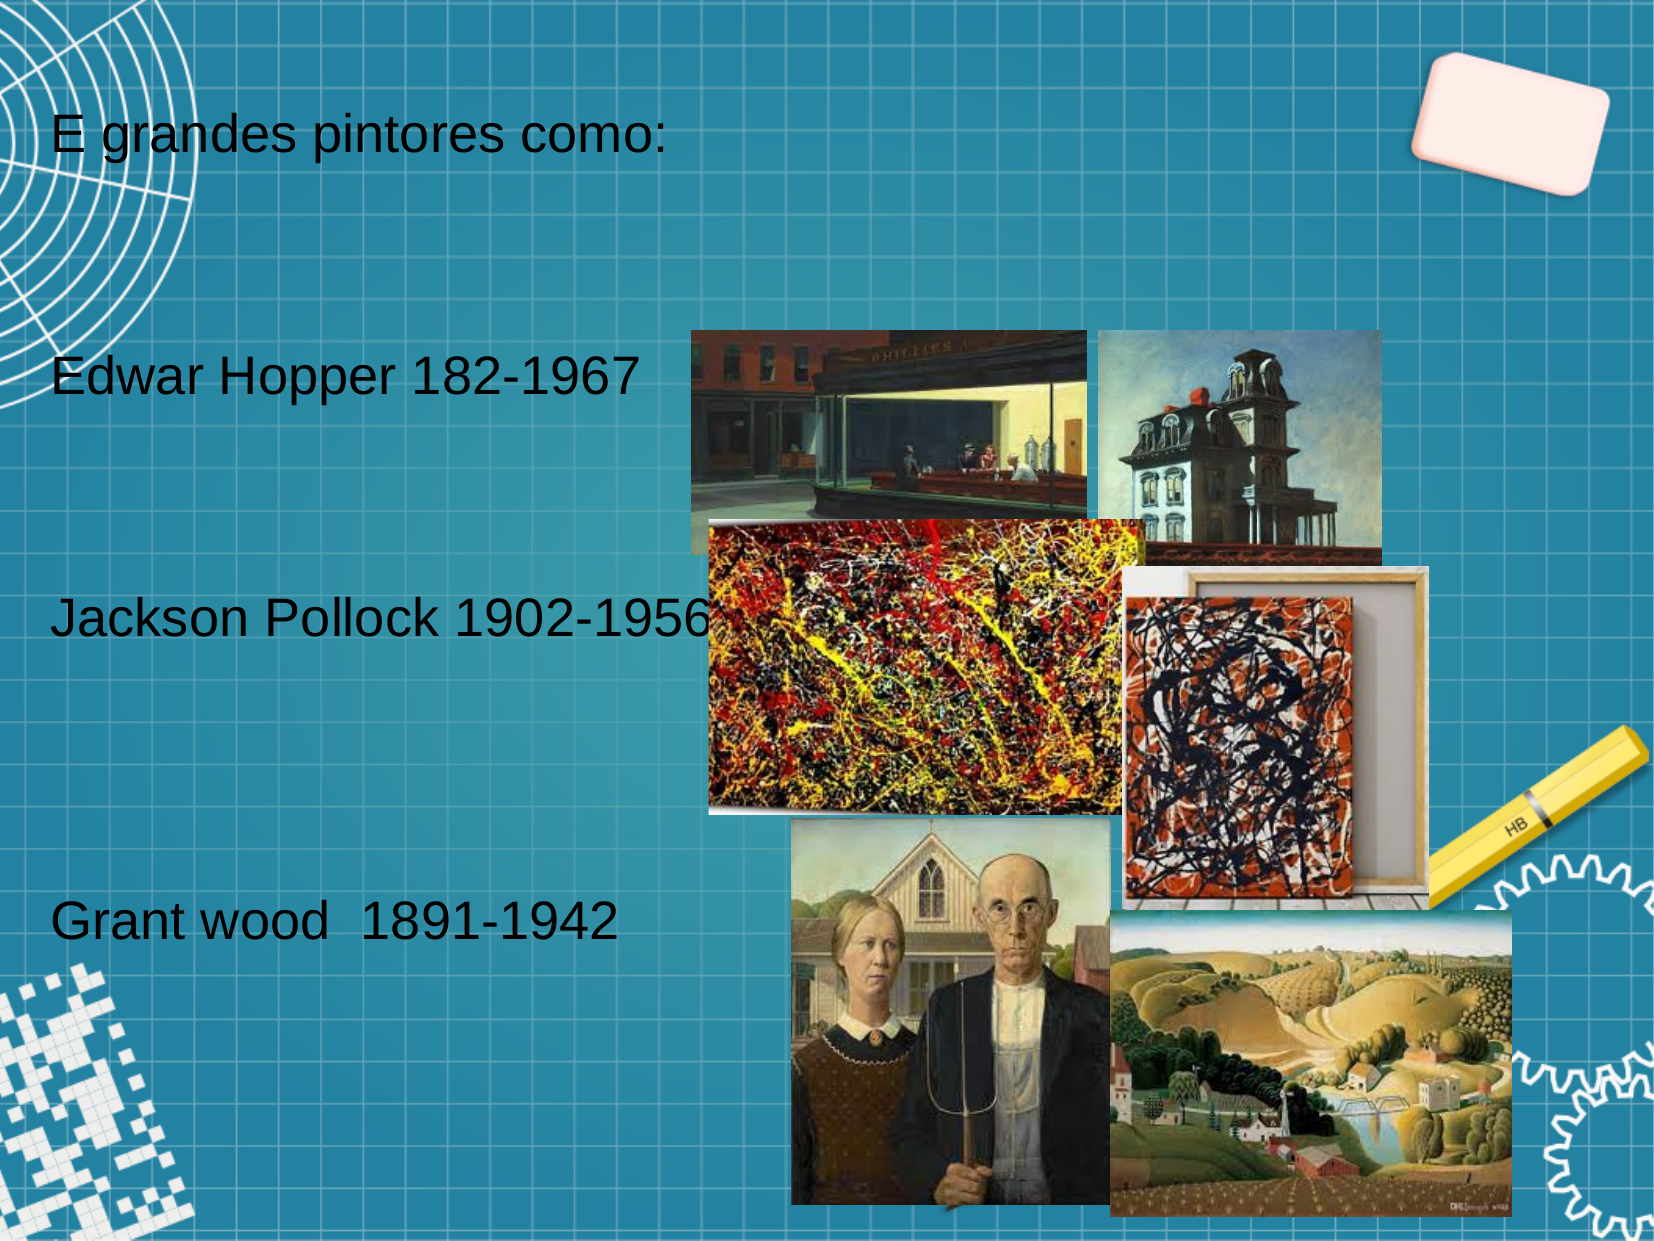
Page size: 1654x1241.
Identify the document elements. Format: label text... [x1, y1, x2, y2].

picture [691, 330, 1512, 1217]
text_box E grandes pintores como: Edwar Hopper 182-1967 Jackson Pollock 1902-1956 Grant wood 1891-1942 [35, 35, 1630, 1241]
picture [0, 0, 1654, 1241]
